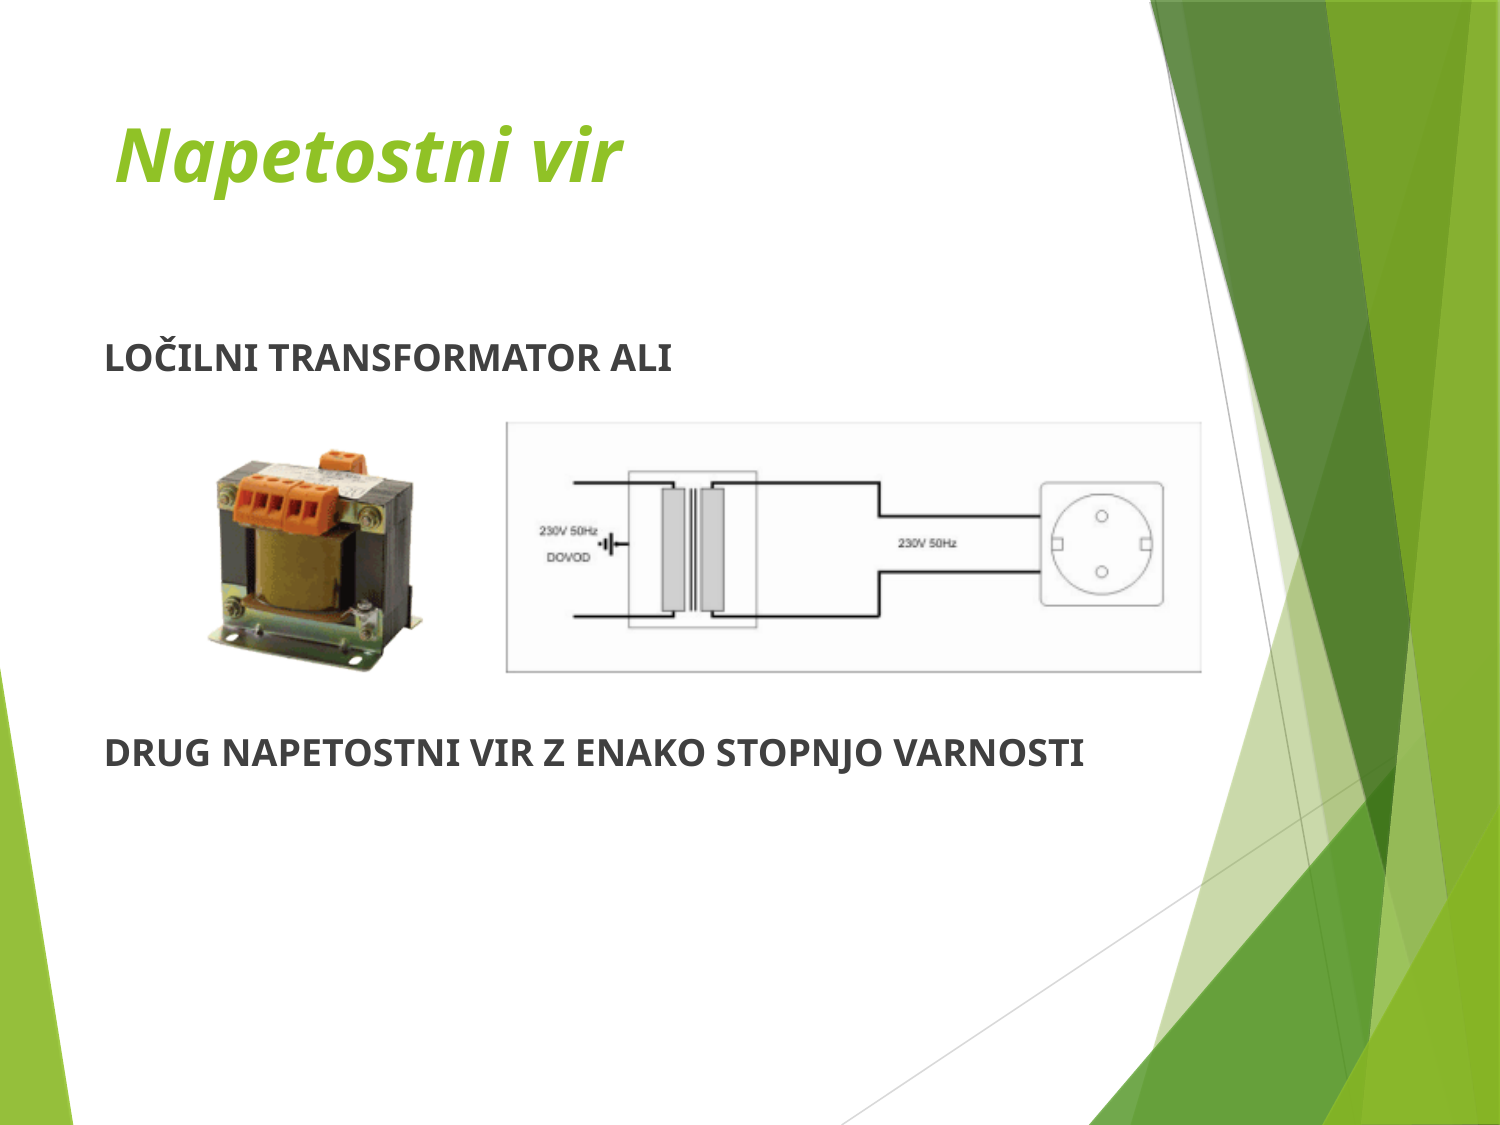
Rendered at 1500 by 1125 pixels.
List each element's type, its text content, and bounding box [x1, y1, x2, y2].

picture [159, 444, 472, 679]
list LOČILNI TRANSFORMATOR ALI DRUG NAPETOSTNI VIR Z ENAKO STOPNJO VARNOSTI [88, 326, 1439, 1094]
title Napetostni vir [99, 99, 1142, 317]
picture [501, 408, 1211, 693]
